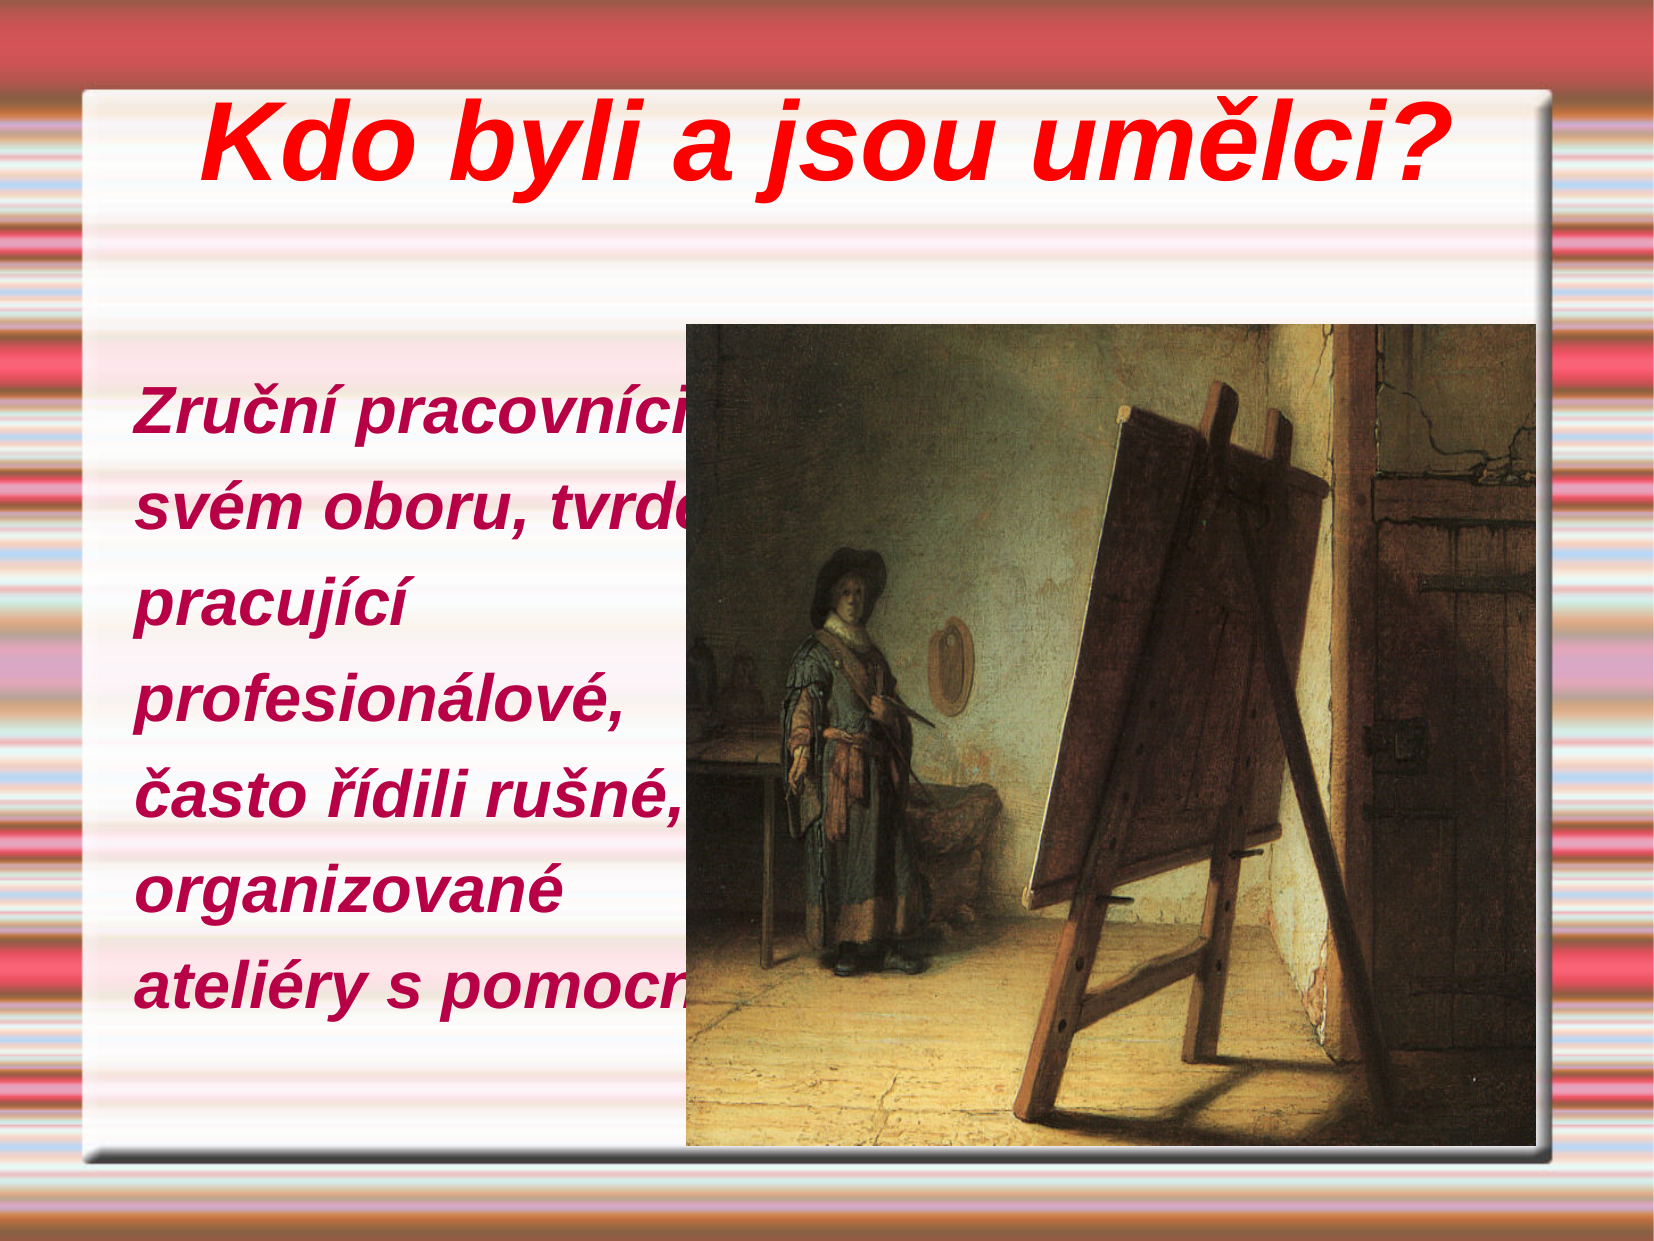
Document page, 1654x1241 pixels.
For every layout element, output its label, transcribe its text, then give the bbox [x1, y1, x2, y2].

title Kdo byli a jsou umělci? [121, 98, 1534, 291]
list Zruční pracovníci ve svém oboru, tvrdě pracující profesionálové, často řídili rušné, organizované ateliéry s pomocníky [94, 324, 686, 1136]
picture [0, 0, 1654, 1241]
